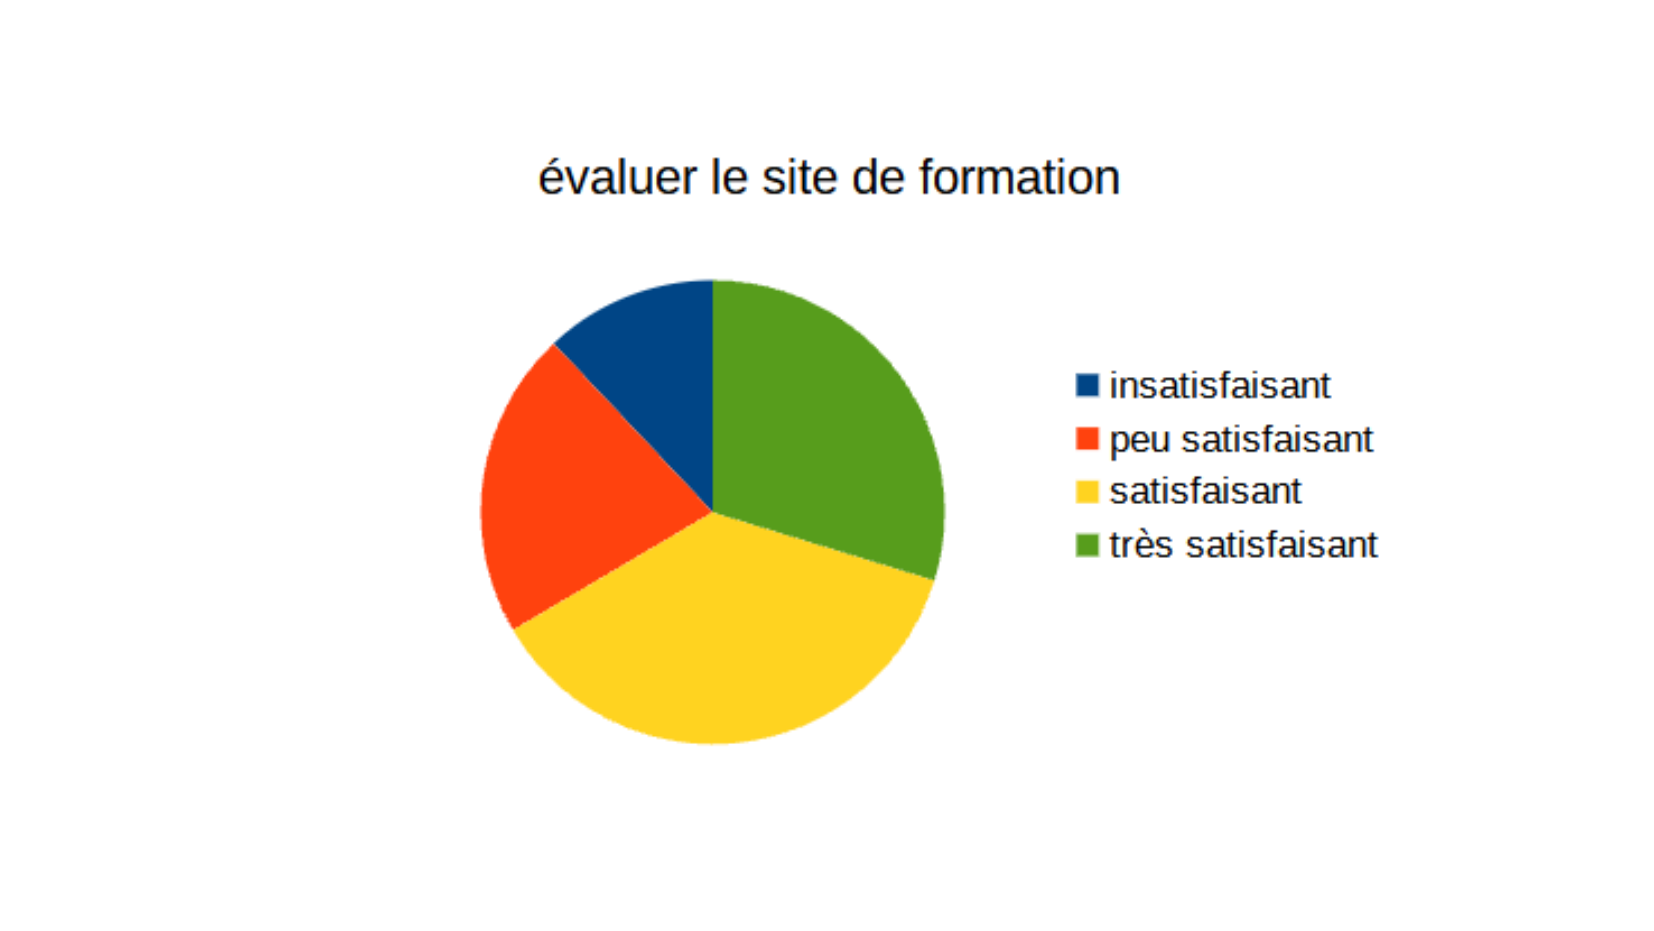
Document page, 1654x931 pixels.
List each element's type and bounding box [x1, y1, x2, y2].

picture [236, 107, 1426, 827]
